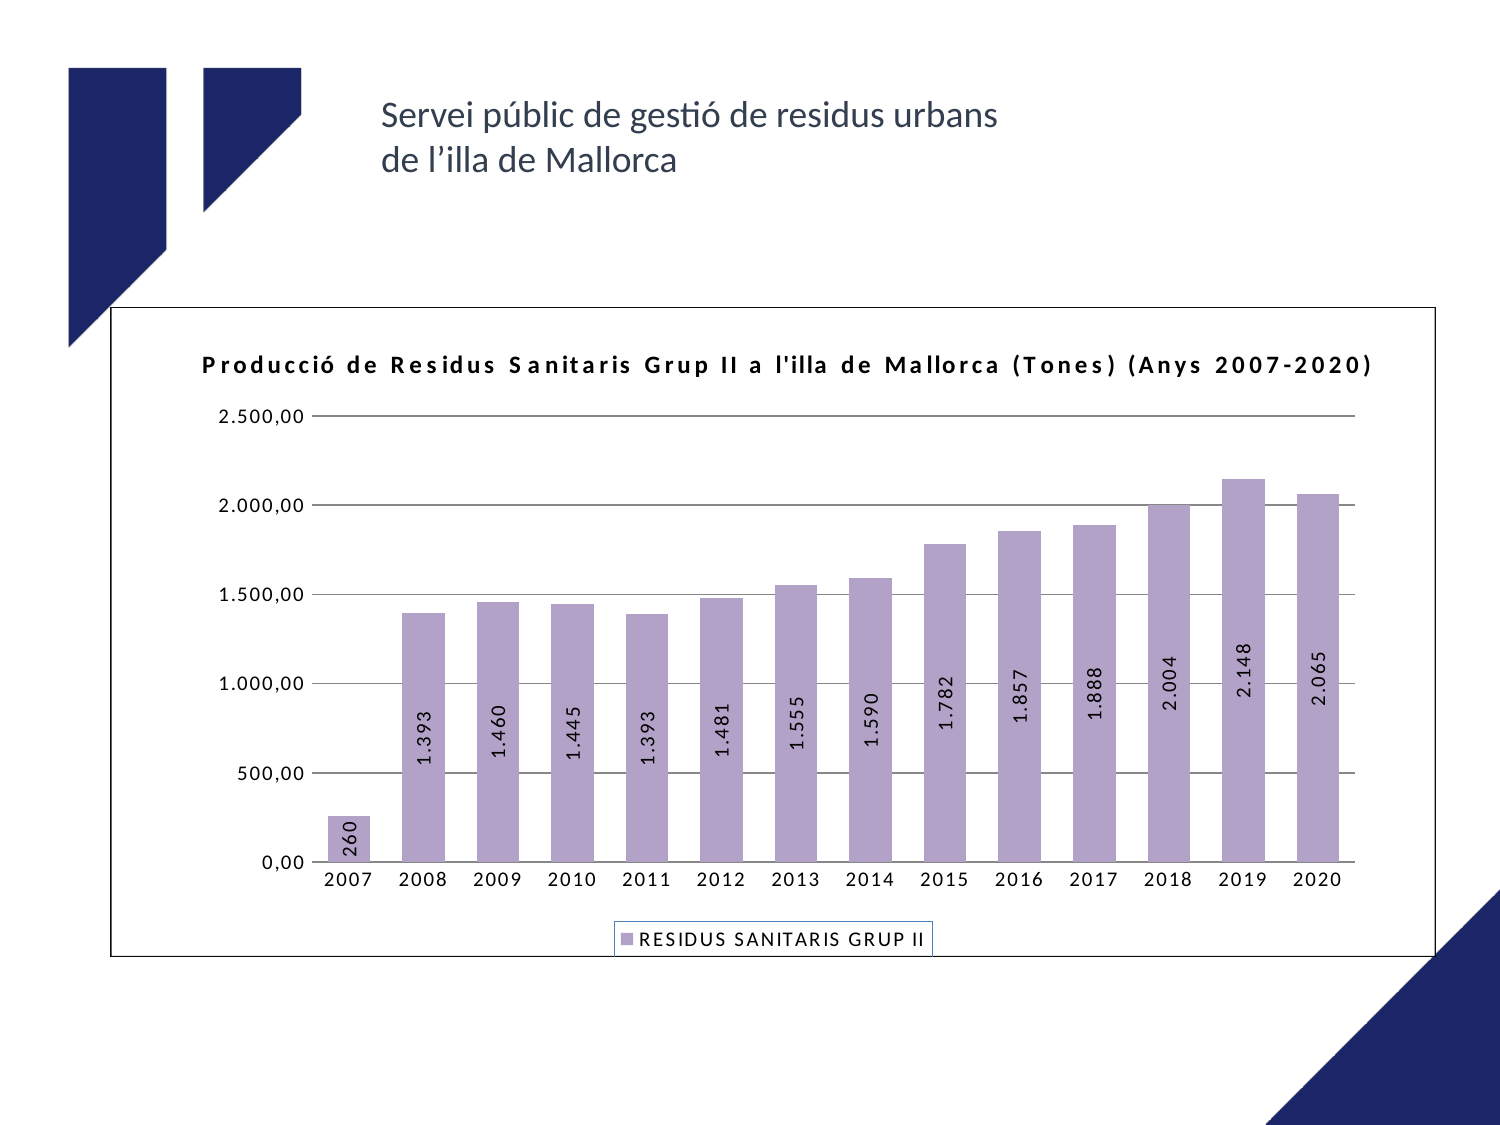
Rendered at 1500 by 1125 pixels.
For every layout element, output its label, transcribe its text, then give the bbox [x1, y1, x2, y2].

title Servei públic de gestió de residus urbans de l’illa de Mallorca [366, 82, 1099, 213]
picture [0, 0, 1500, 1125]
